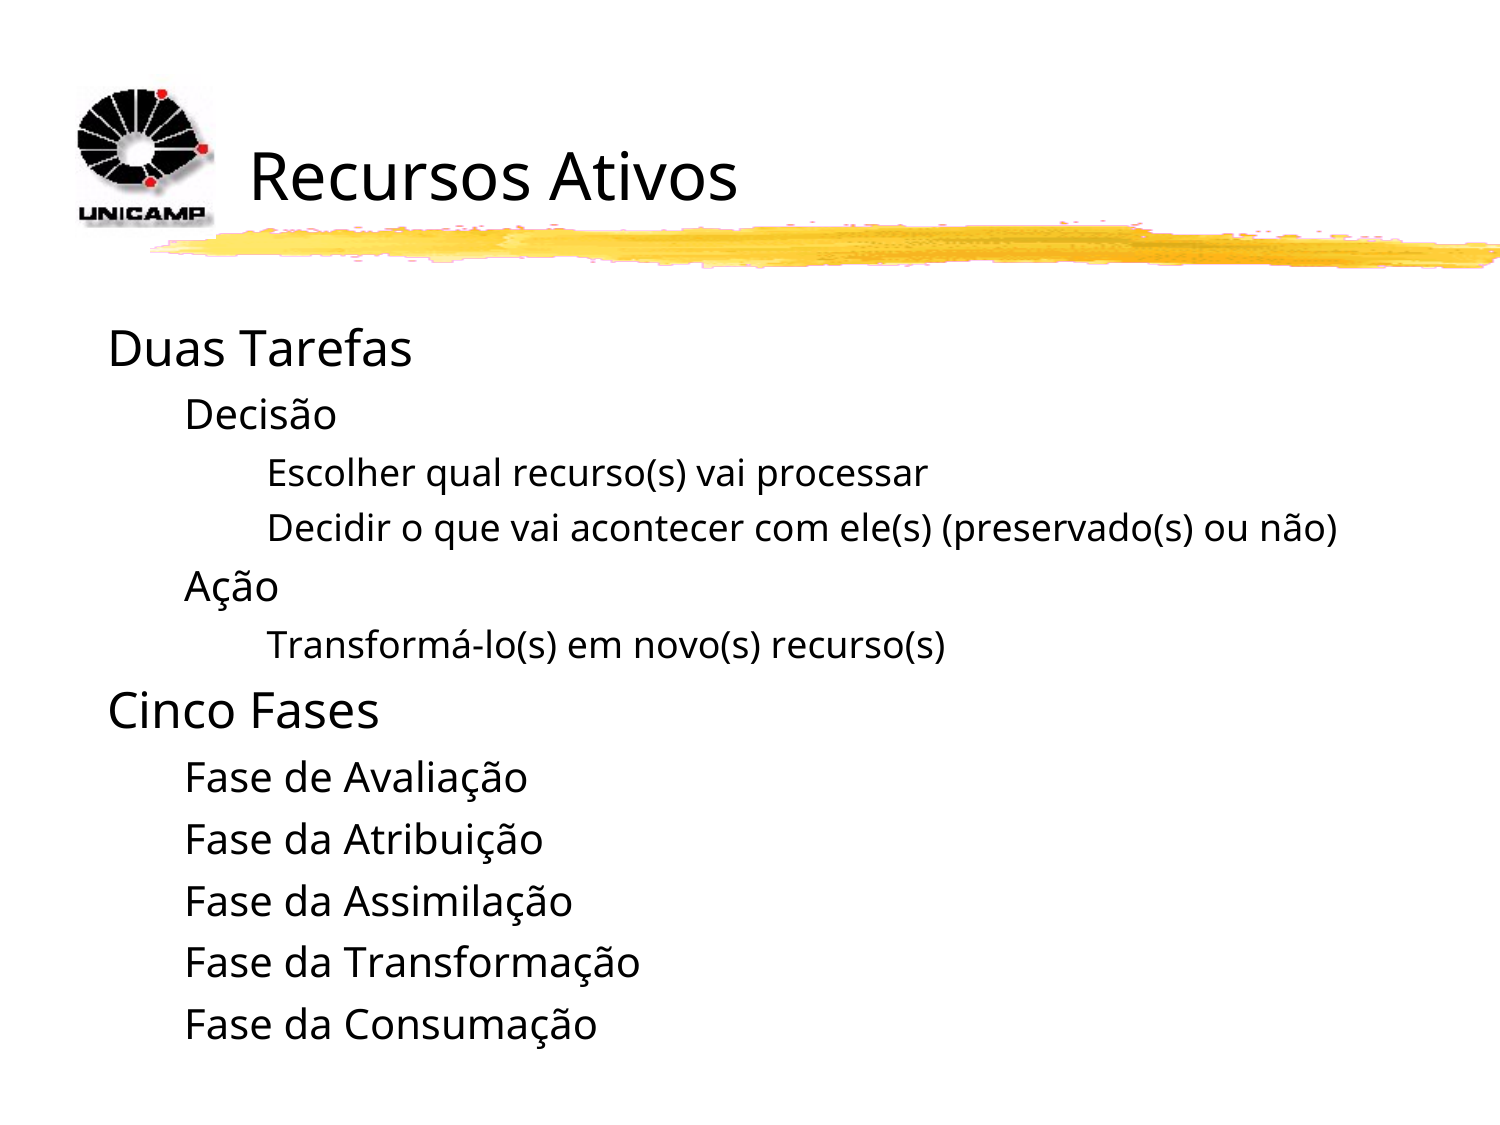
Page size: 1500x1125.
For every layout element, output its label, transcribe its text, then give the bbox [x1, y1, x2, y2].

picture [75, 74, 1500, 279]
list Duas Tarefas Decisão Escolher qual recurso(s) vai processar Decidir o que vai acontecer com ele(s) (preservado(s) ou não) Ação Transformá-lo(s) em novo(s) recurso(s) Cinco Fases Fase de Avaliação Fase da Atribuição Fase da Assimilação Fase da Transformação Fase da Consumação [74, 309, 1417, 1023]
text_box Recursos Ativos [233, 34, 1434, 223]
